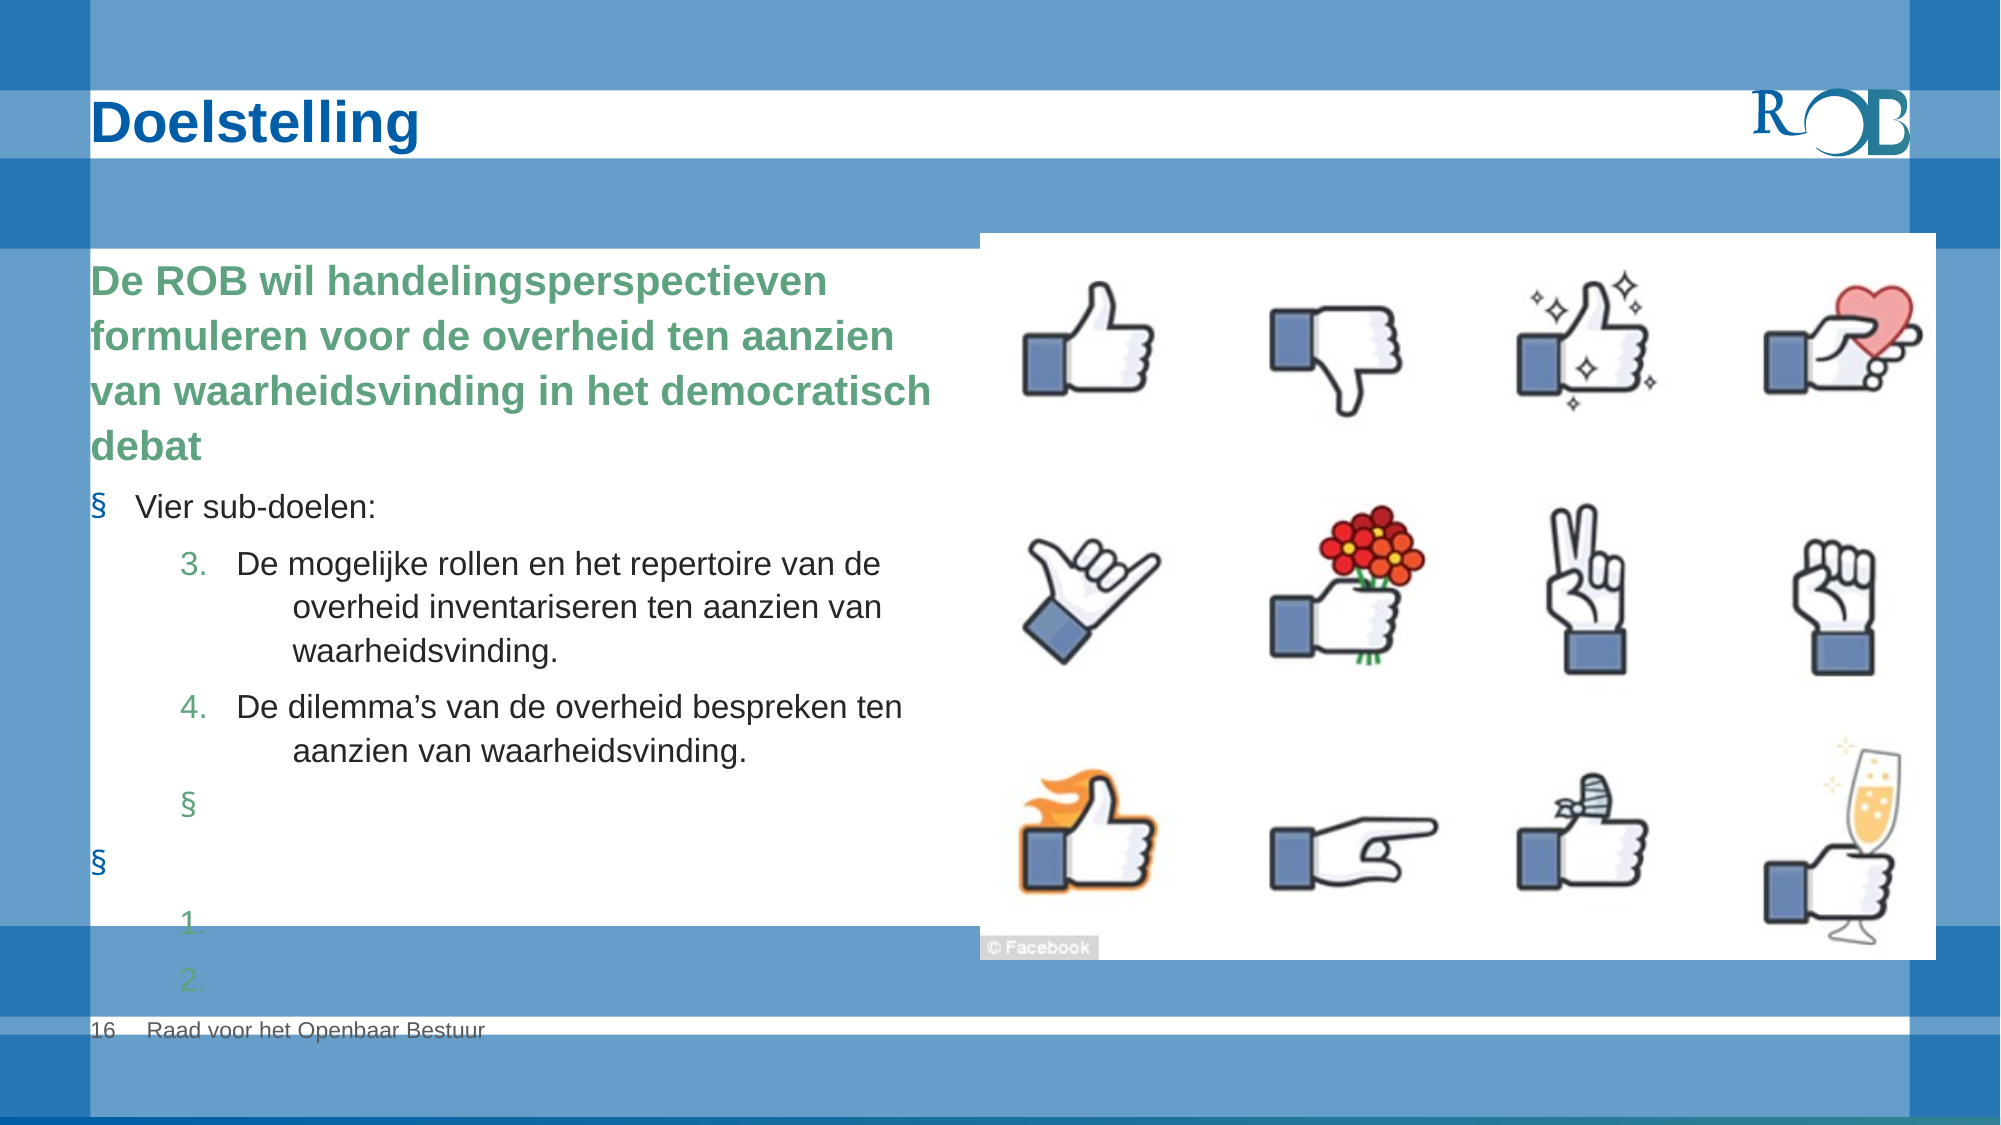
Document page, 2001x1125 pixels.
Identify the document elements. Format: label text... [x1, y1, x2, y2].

text_box Raad voor het Openbaar Bestuur [146, 1015, 570, 1037]
title Doelstelling [90, 91, 955, 160]
text_box 16 [90, 1015, 143, 1037]
list De ROB wil handelingsperspectieven formuleren voor de overheid ten aanzien van waarheidsvinding in het democratisch debat Vier sub-doelen: De mogelijke rollen en het repertoire van de overheid inventariseren ten aanzien van waarheidsvinding. De dilemma’s van de overheid bespreken ten aanzien van waarheidsvinding. [90, 248, 955, 928]
picture [980, 233, 1936, 960]
